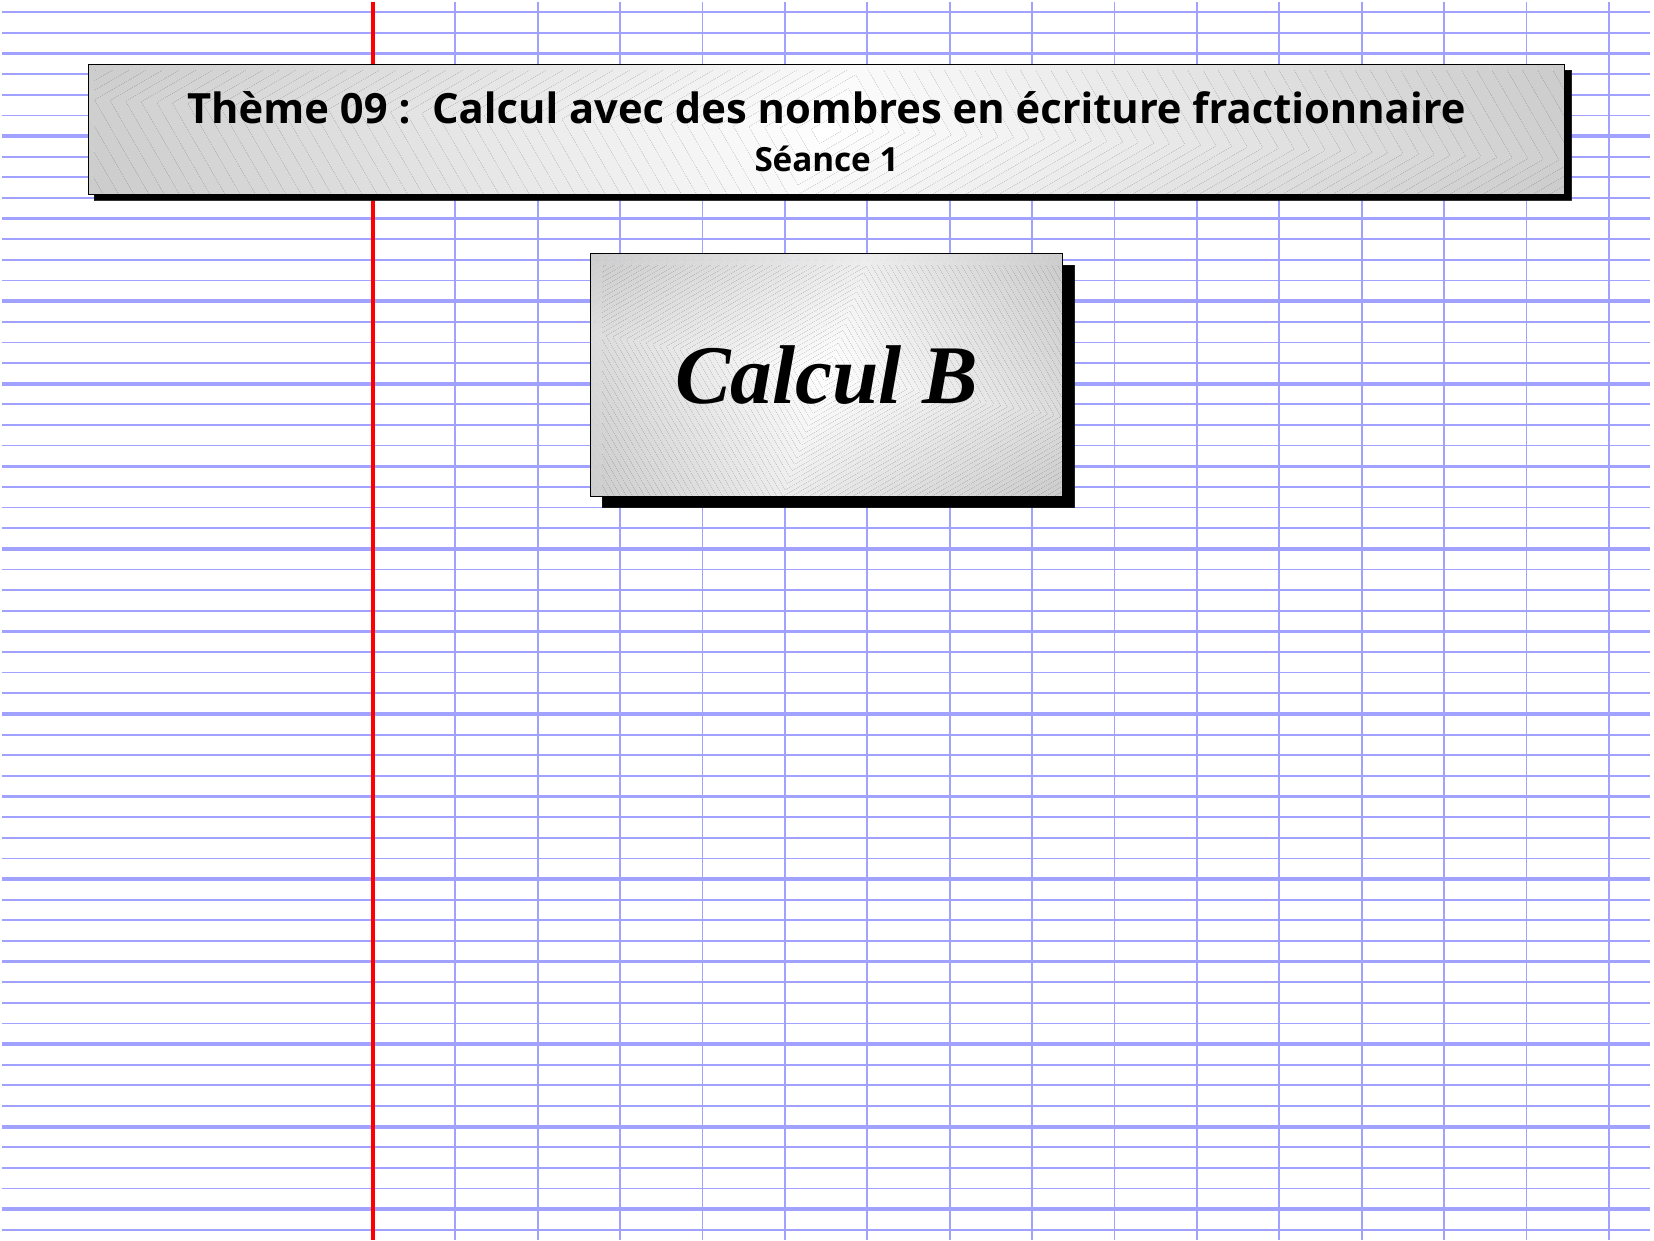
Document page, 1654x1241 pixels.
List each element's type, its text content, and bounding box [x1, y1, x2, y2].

picture [0, 0, 1654, 1241]
text_box Calcul B [590, 253, 1063, 497]
text_box Thème 09 : Calcul avec des nombres en écriture fractionnaire Séance 1 [88, 64, 1565, 195]
